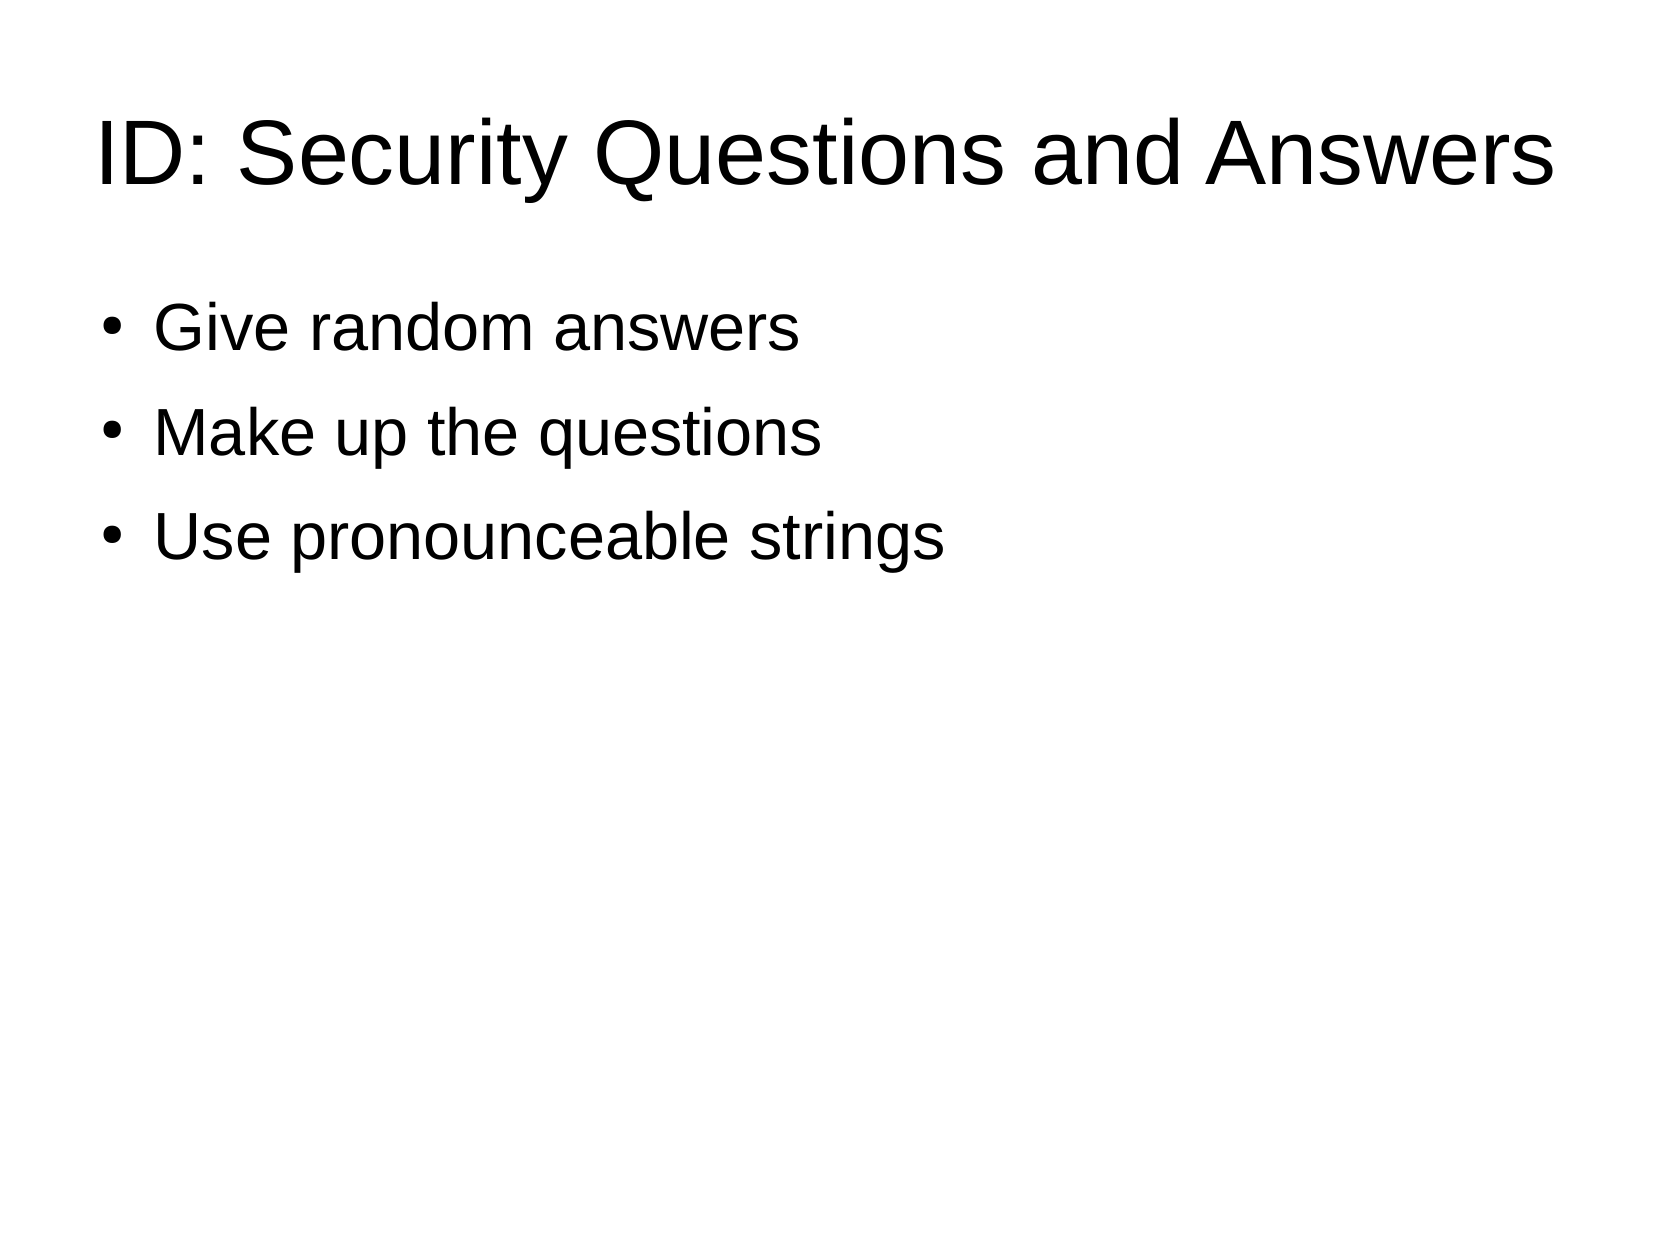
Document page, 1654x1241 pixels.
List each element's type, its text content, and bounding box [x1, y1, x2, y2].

title ID: Security Questions and Answers [82, 49, 1571, 257]
list Give random answers Make up the questions Use pronounceable strings [82, 290, 1538, 1010]
